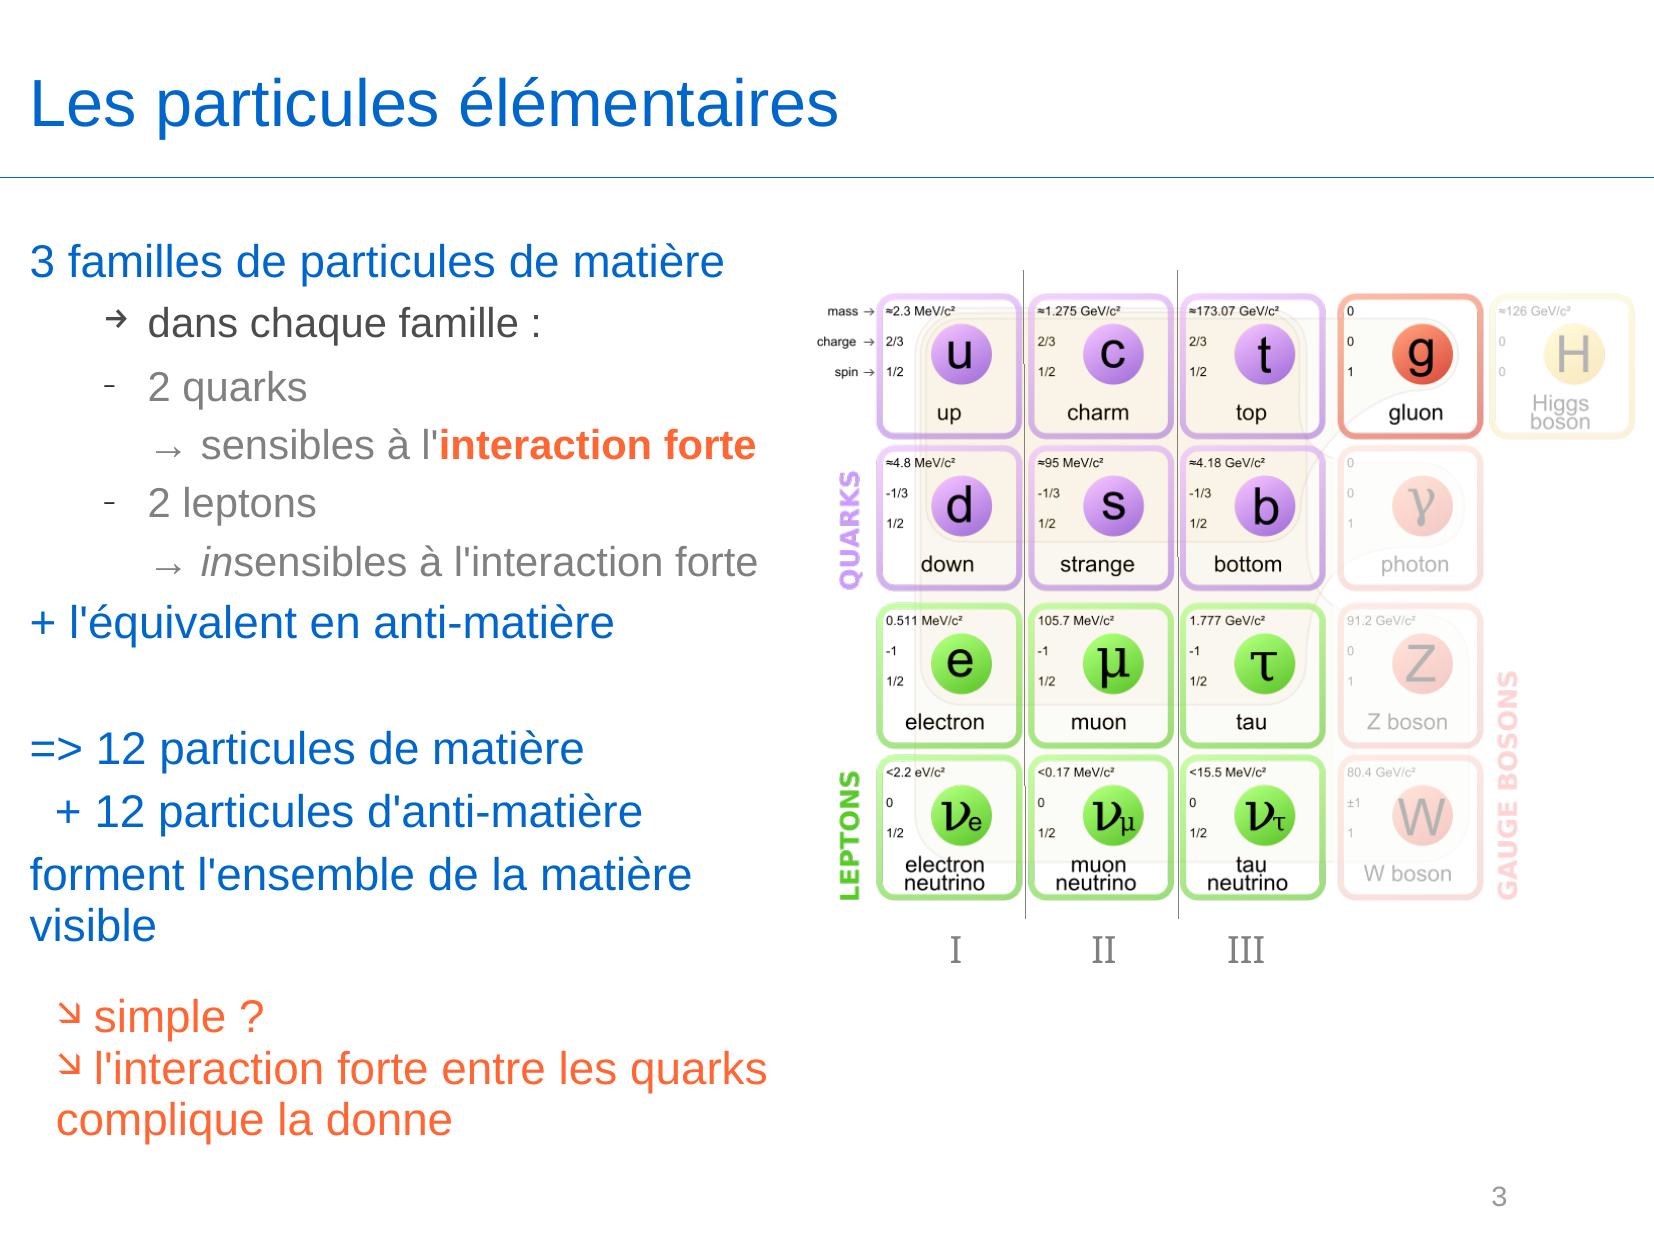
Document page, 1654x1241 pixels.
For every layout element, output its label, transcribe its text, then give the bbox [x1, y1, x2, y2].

title Les particules élémentaires [29, 29, 1625, 178]
text_box I [934, 915, 977, 969]
text_box [1332, 259, 1648, 933]
text_box III [1212, 915, 1280, 969]
list 3 familles de particules de matière dans chaque famille : 2 quarks → sensibles à l'interaction forte 2 leptons → insensibles à l'interaction forte + l'équivalent en anti-matière => 12 particules de matière + 12 particules d'anti-matière forment l'ensemble de la matière visible [29, 236, 808, 1055]
text_box II [1076, 915, 1132, 969]
picture [813, 283, 1488, 905]
text_box simple ? l'interaction forte entre les quarks complique la donne [41, 983, 823, 1153]
